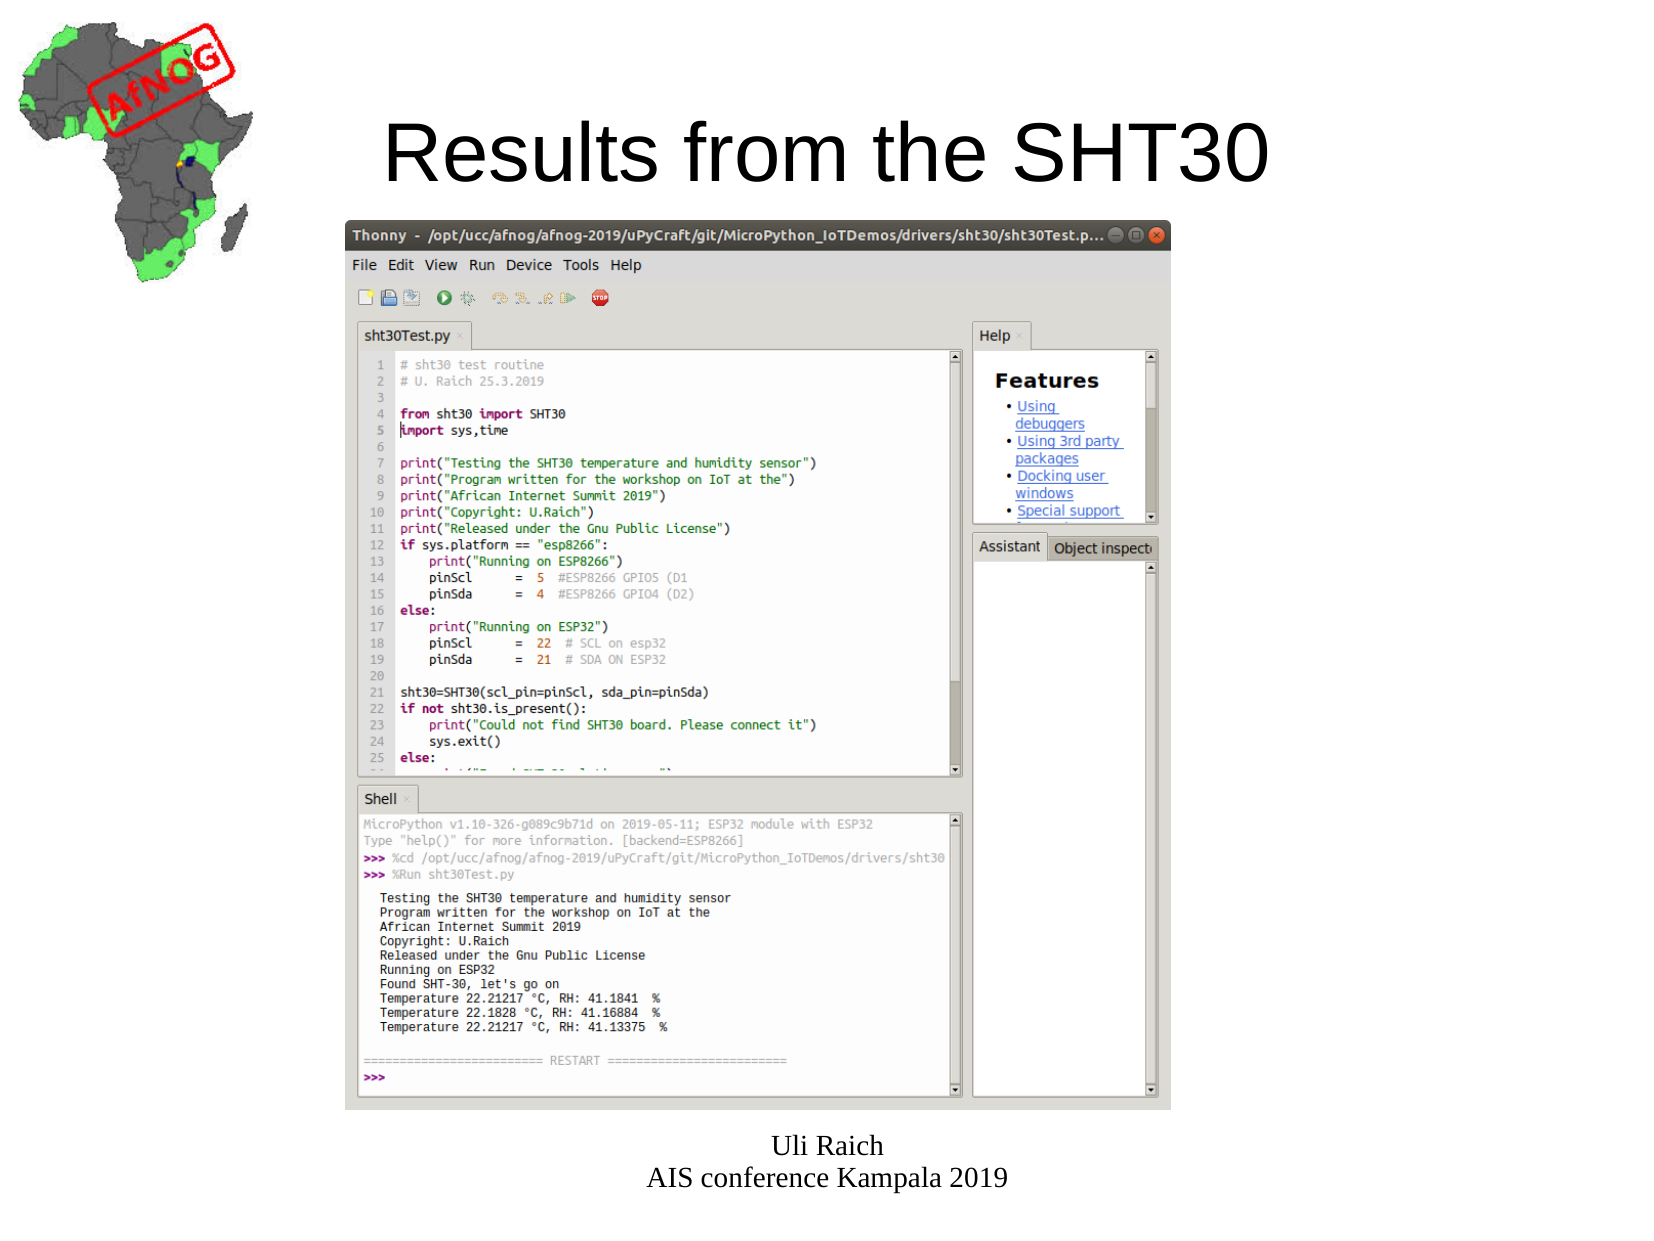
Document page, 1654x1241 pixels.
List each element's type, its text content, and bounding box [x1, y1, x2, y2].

title Results from the SHT30 [82, 49, 1571, 257]
picture [9, 0, 259, 291]
picture [345, 220, 1171, 1111]
